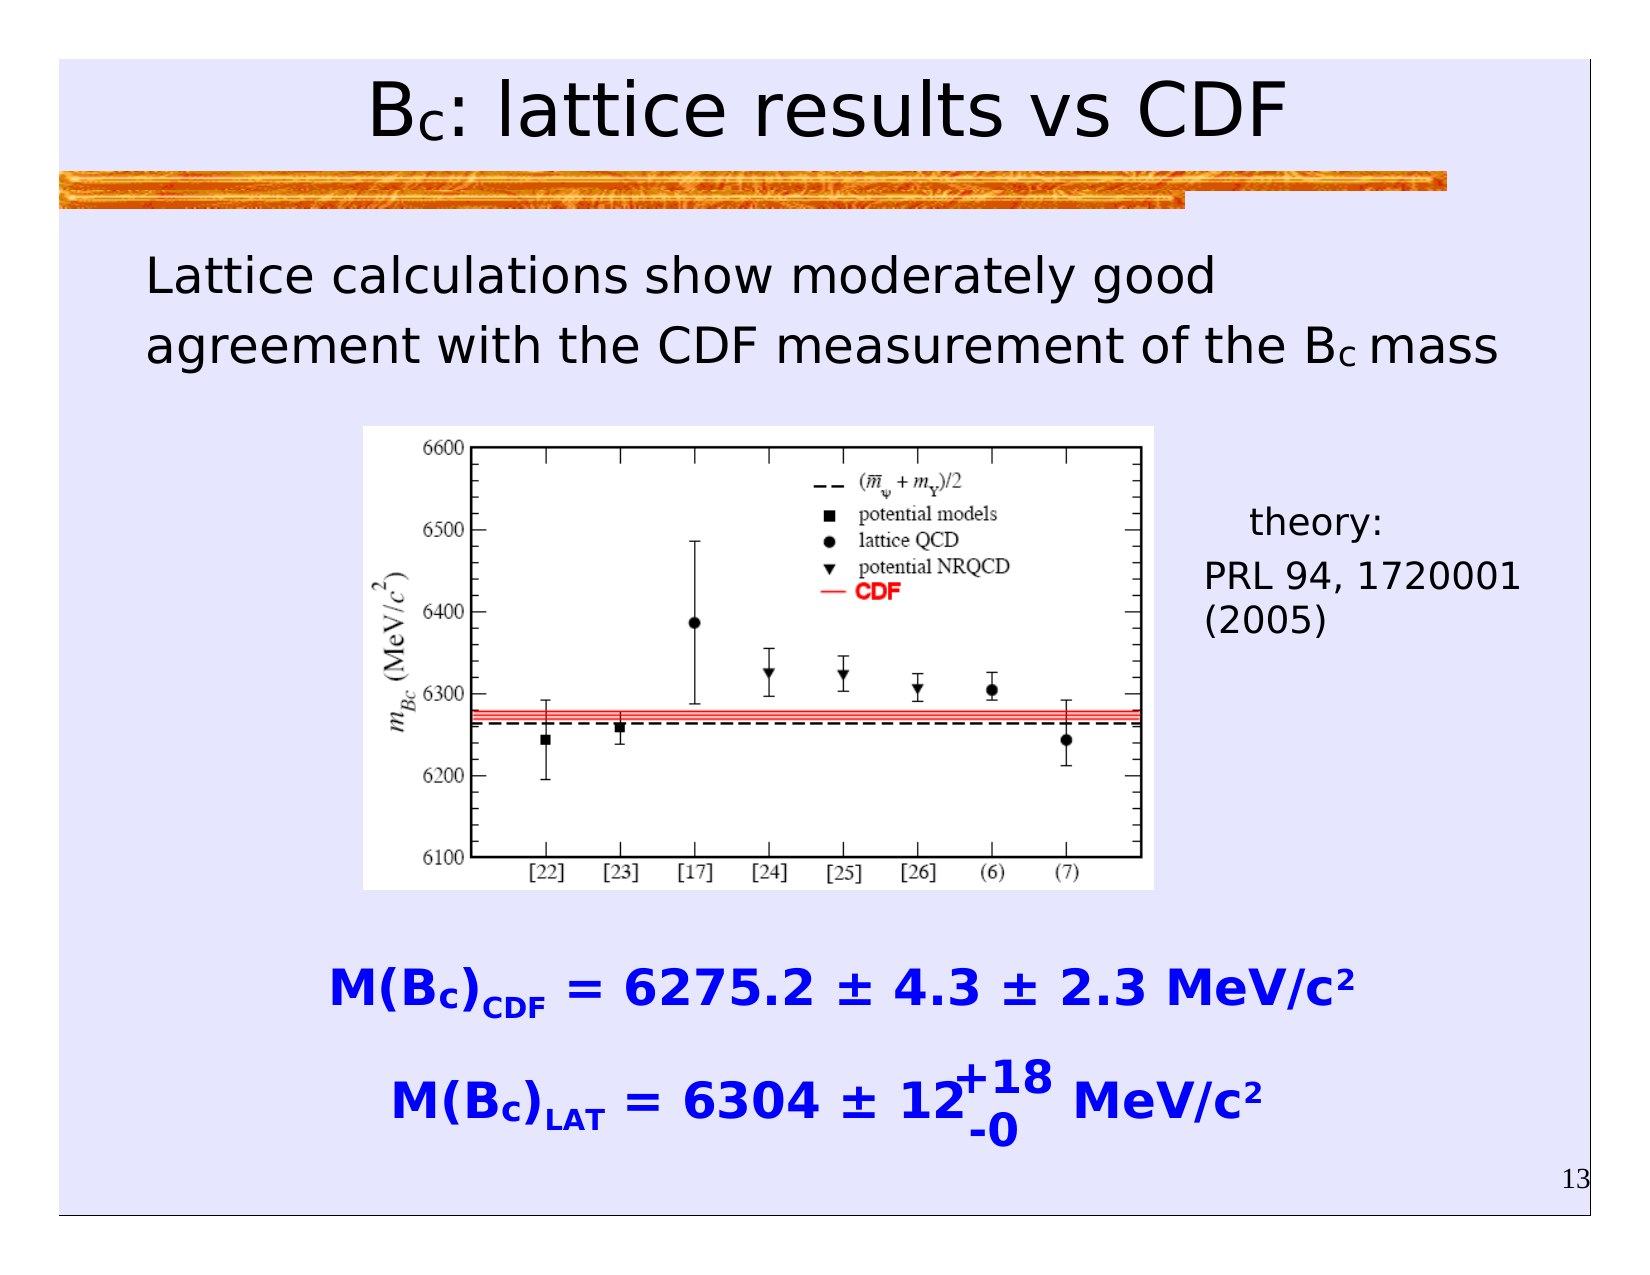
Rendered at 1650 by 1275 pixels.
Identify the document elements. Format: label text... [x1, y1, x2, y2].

text_box M(Bc)LAT = 6304 ± 12 MeV/c2 [375, 1063, 937, 1146]
text_box M(Bc)LAT = 6304 ± 12 MeV/c2 [1094, 1063, 1279, 1146]
text_box M(Bc)CDF = 6275.2 ± 4.3 ± 2.3 MeV/c2 [313, 951, 1371, 1033]
list Lattice calculations show moderately good agreement with the CDF measurement of the Bc mass [113, 238, 1529, 982]
text_box theory: [1234, 493, 1396, 552]
text_box +18 -0 [937, 1042, 1094, 1165]
picture [363, 426, 1154, 891]
picture [59, 171, 1447, 209]
text_box Bc: lattice results vs CDF [351, 59, 1288, 179]
text_box PRL 94, 1720001 (2005) [1185, 544, 1536, 653]
